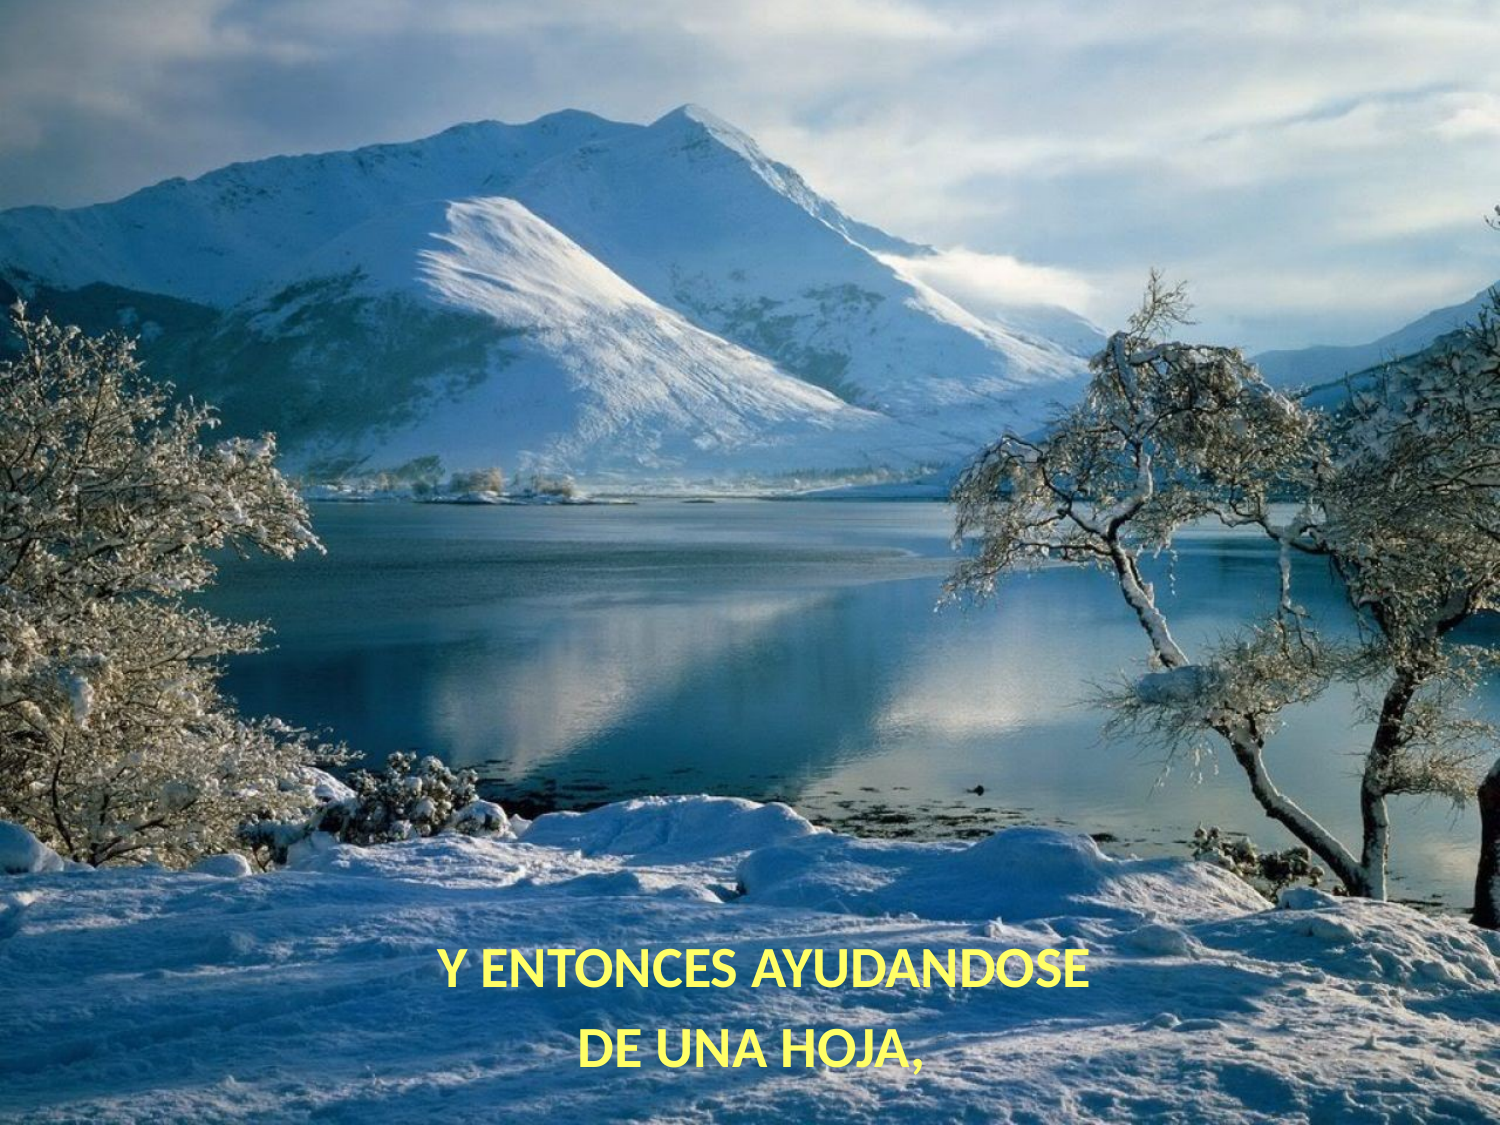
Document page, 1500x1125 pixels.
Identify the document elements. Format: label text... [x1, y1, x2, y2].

text_box Y ENTONCES AYUDANDOSE DE UNA HOJA, [396, 867, 1107, 1088]
picture [0, 0, 1500, 1125]
